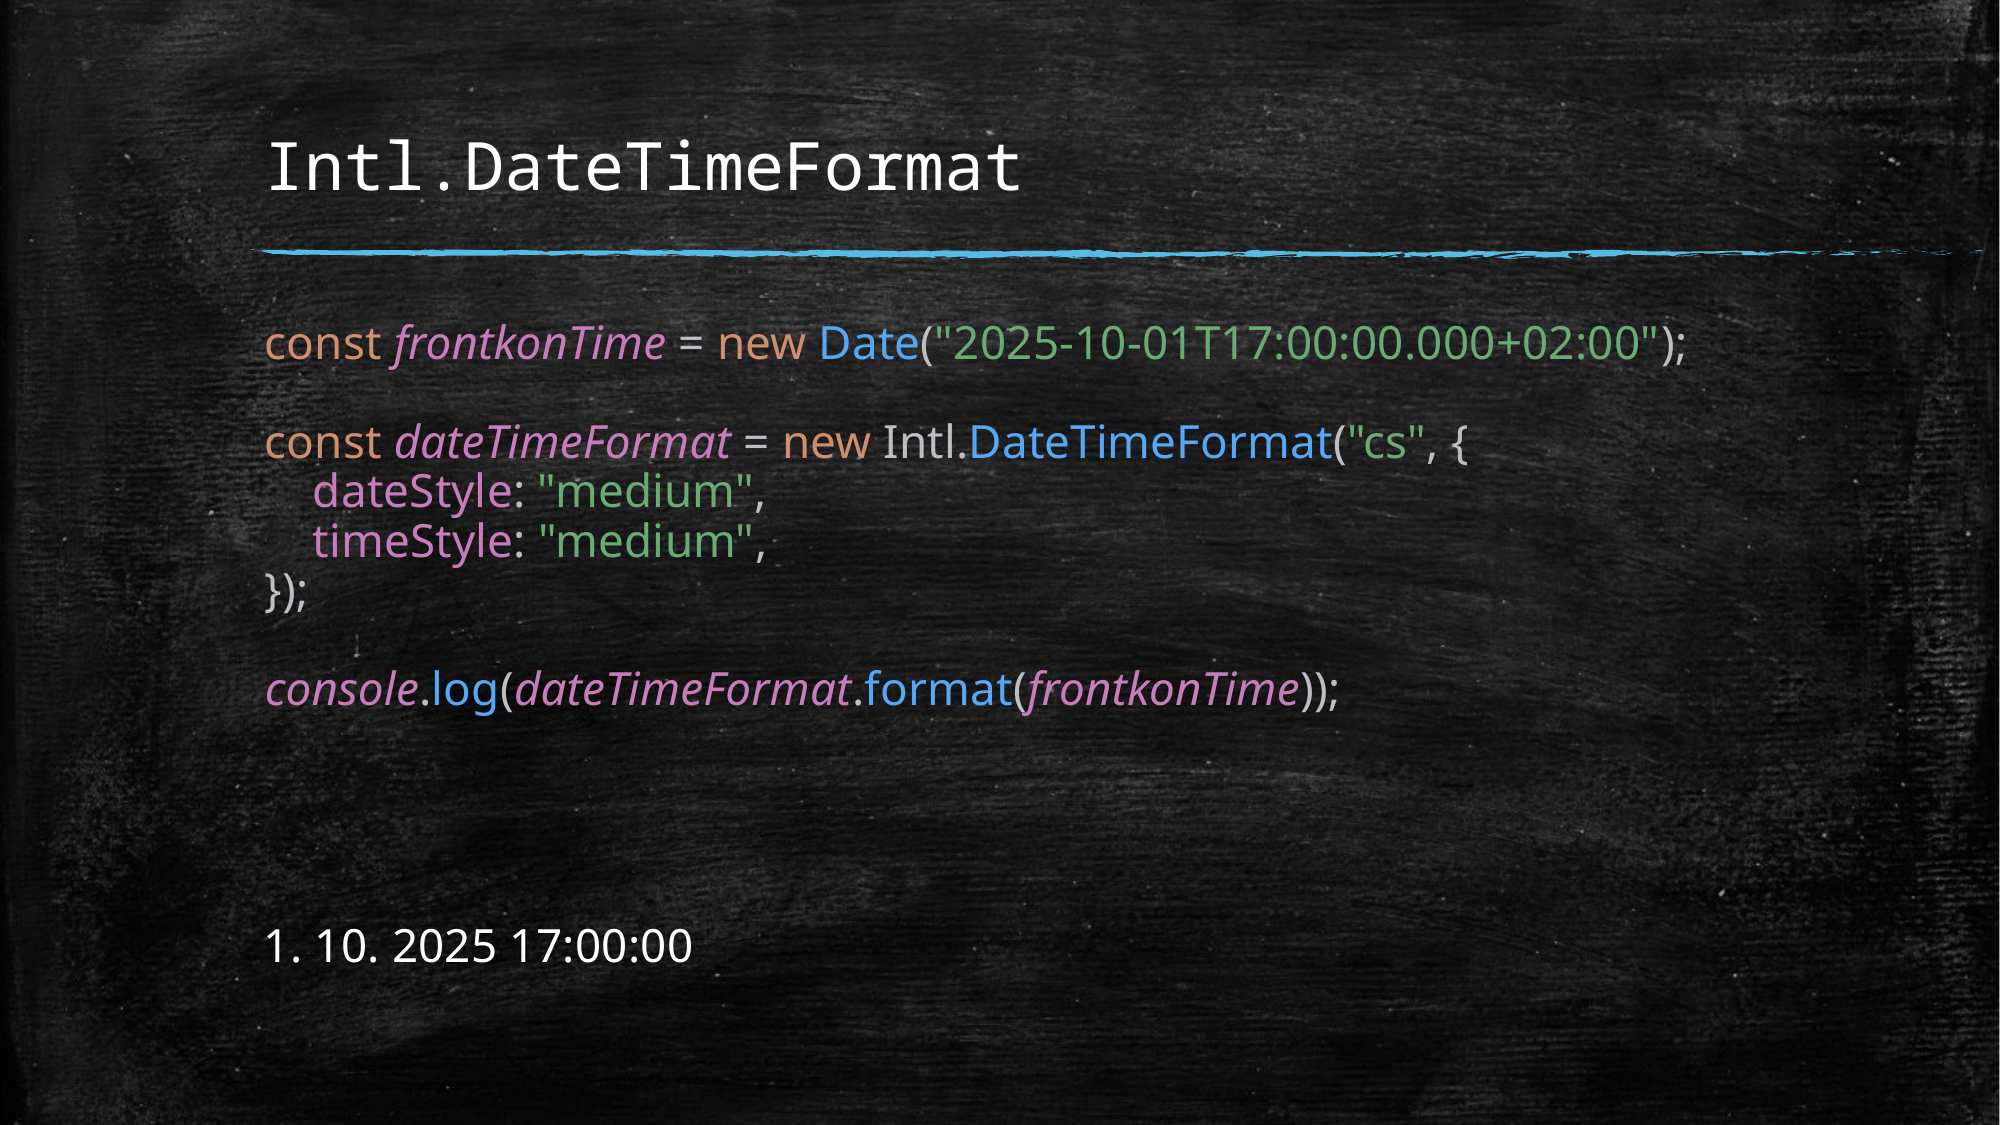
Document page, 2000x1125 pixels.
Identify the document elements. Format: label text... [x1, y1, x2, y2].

title Intl.DateTimeFormat [249, 45, 1750, 213]
list 1. 10. 2025 17:00:00 [248, 915, 1749, 1066]
list const frontkonTime = new Date("2025-10-01T17:00:00.000+02:00"); const dateTimeFormat = new Intl.DateTimeFormat("cs", { dateStyle: "medium", timeStyle: "medium", }); console.log(dateTimeFormat.format(frontkonTime)); [249, 312, 1750, 913]
picture [0, 0, 2000, 1125]
